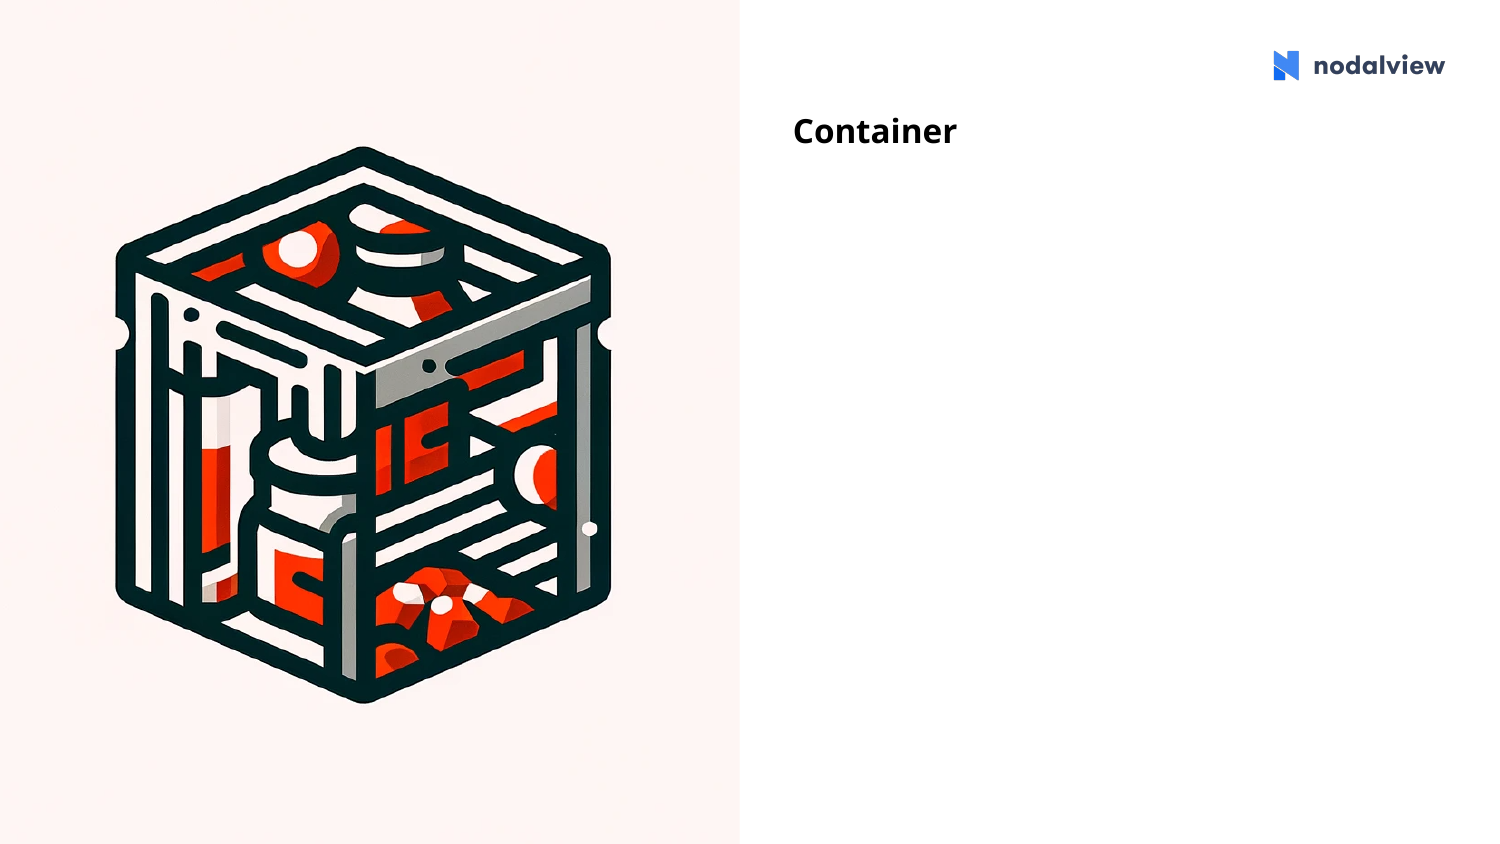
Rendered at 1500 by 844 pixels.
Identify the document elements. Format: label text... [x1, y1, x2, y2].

title Container [777, 94, 1500, 266]
picture [0, 0, 740, 844]
picture [1242, 0, 1477, 94]
